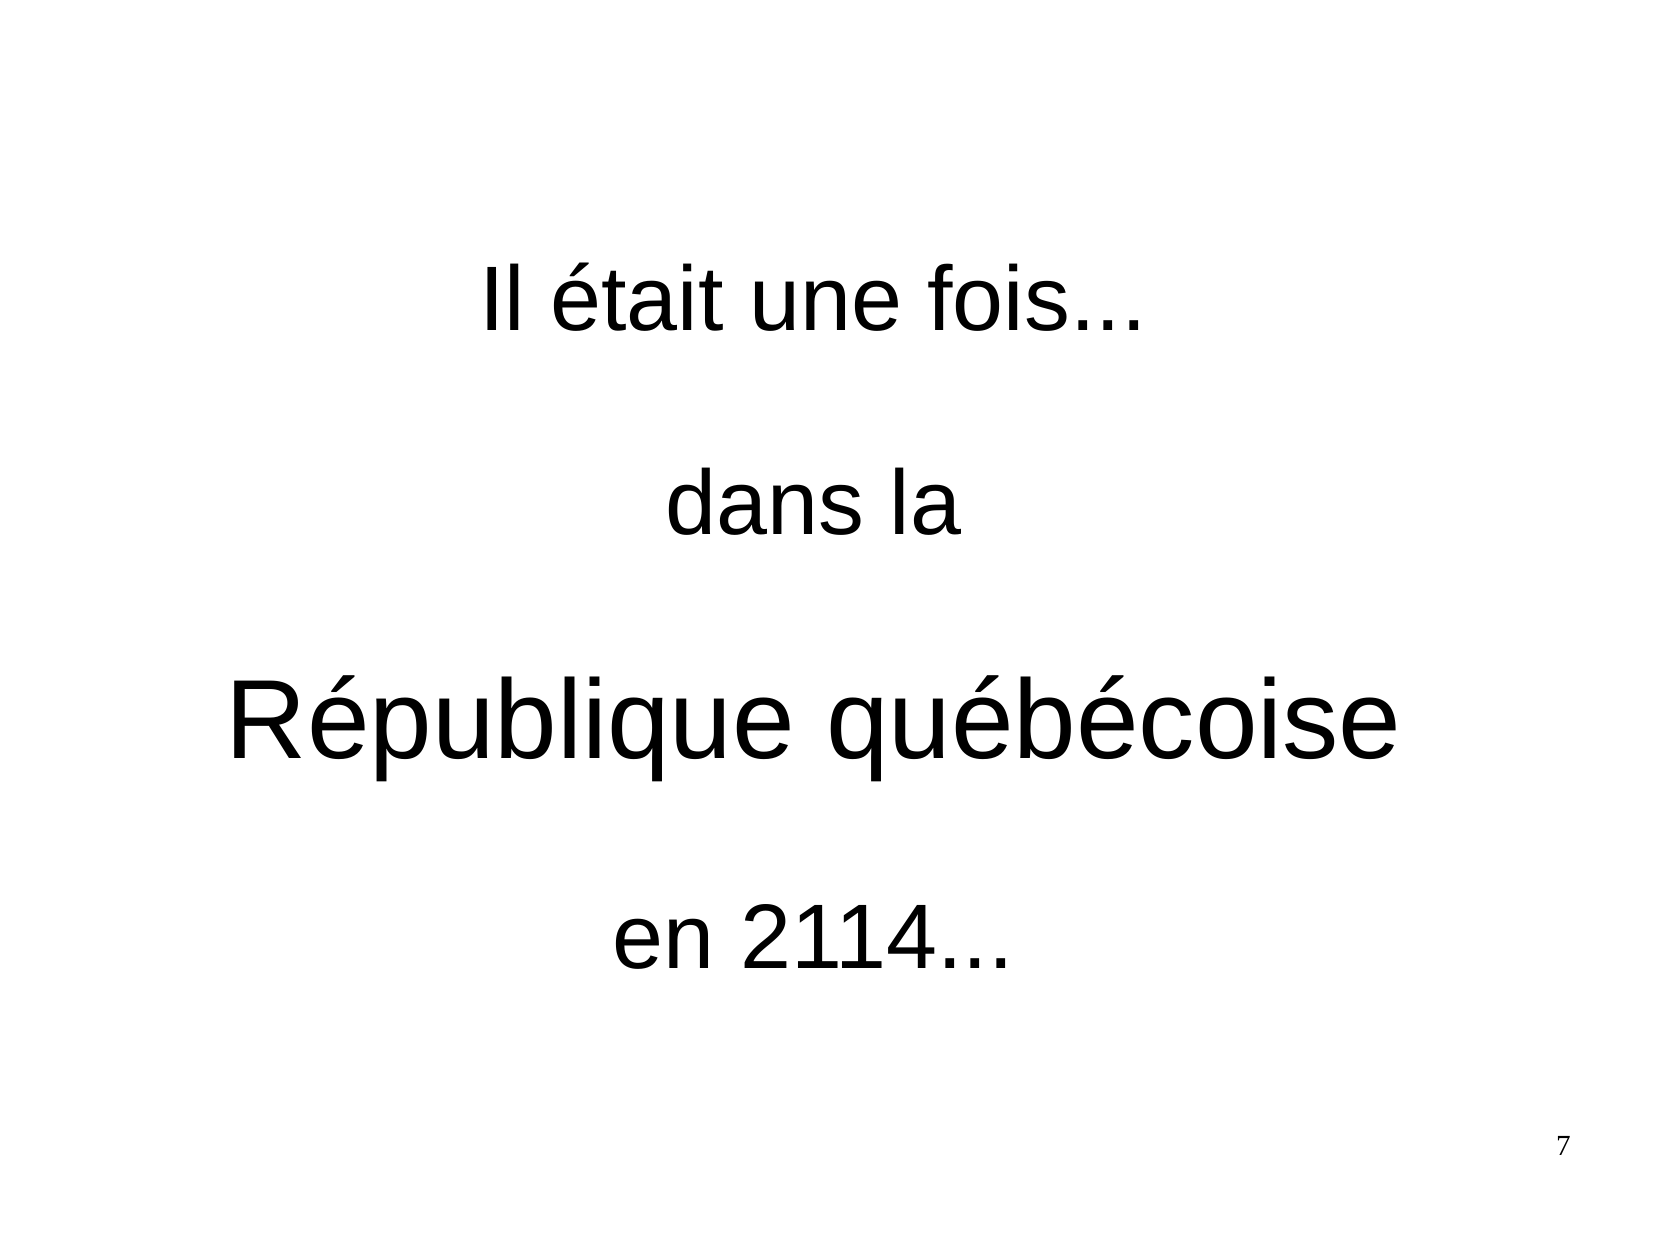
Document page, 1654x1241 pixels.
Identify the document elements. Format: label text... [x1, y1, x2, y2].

title Il était une fois... dans la République québécoise en 2114... [69, 246, 1558, 988]
